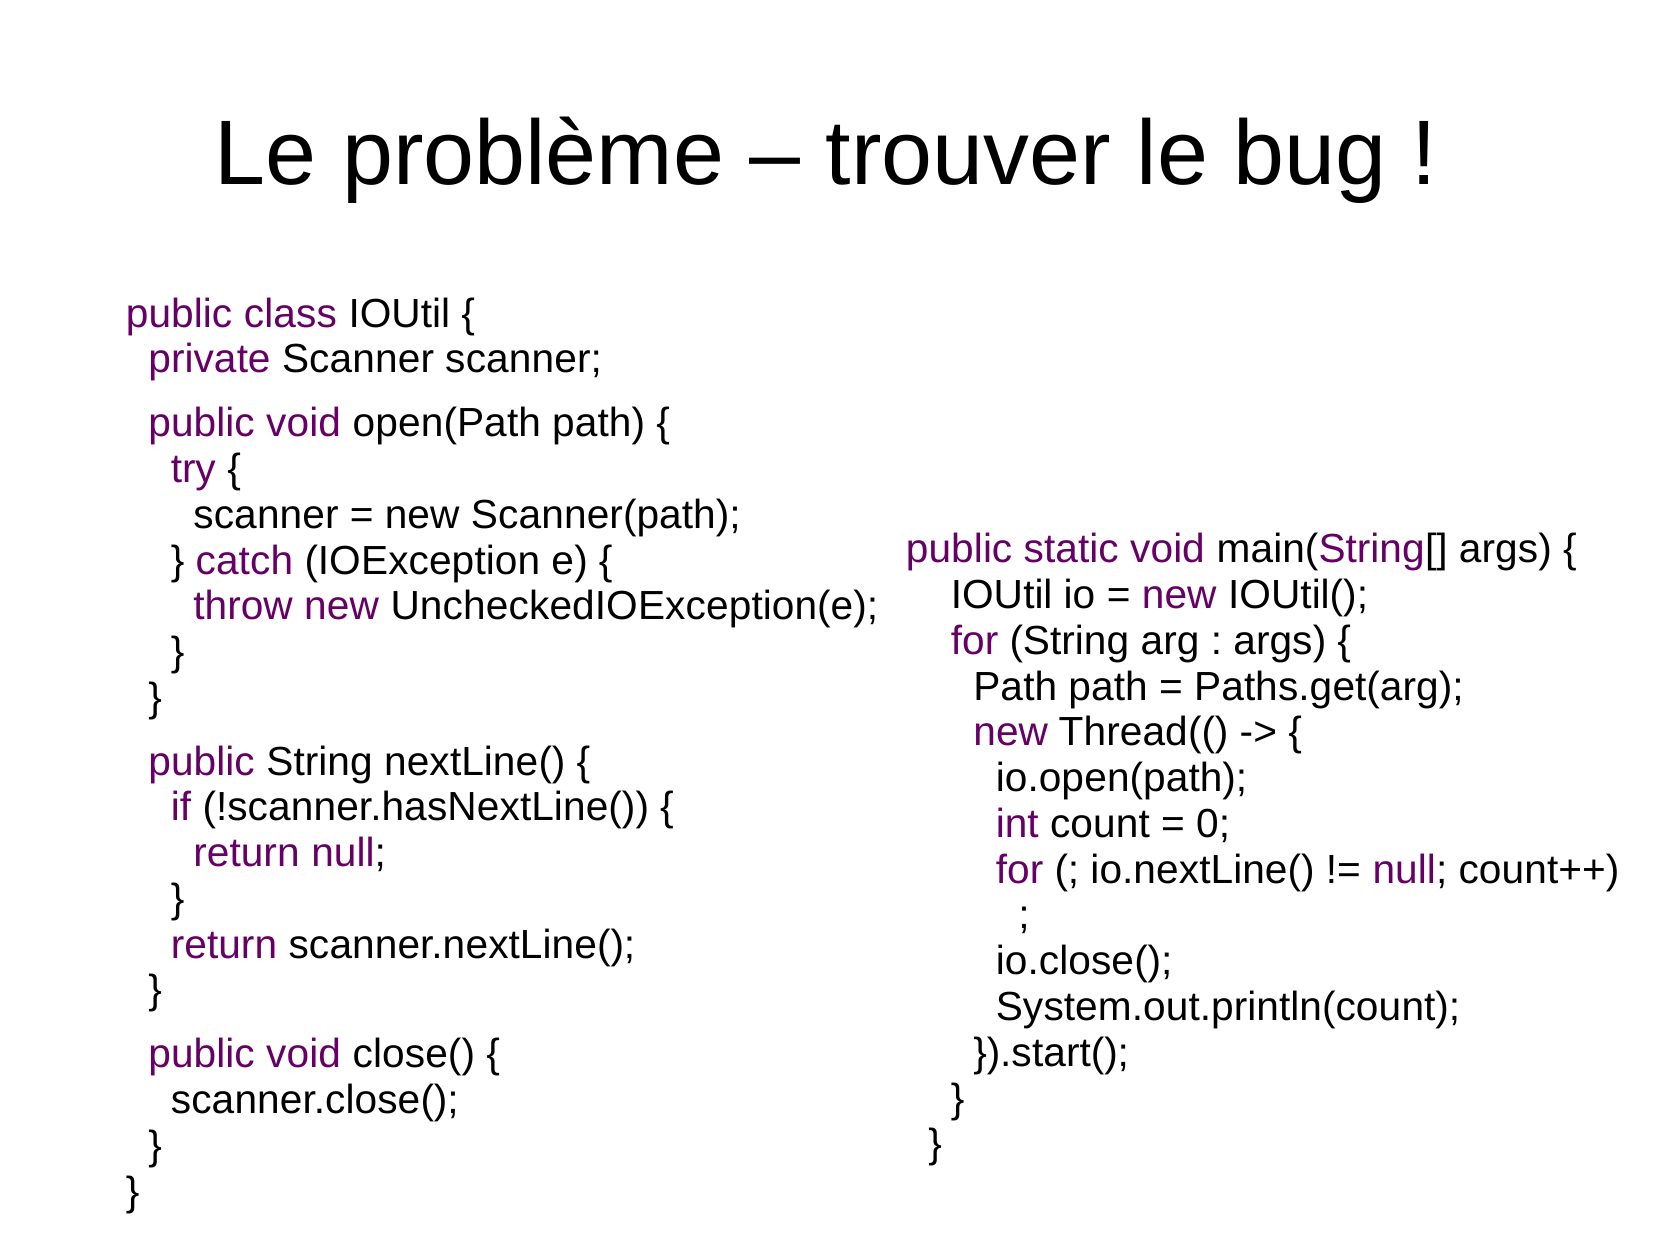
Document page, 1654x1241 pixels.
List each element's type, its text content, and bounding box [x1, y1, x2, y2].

title Le problème – trouver le bug ! [82, 49, 1571, 257]
list public class IOUtil { private Scanner scanner; public void open(Path path) { try { scanner = new Scanner(path); } catch (IOException e) { throw new UncheckedIOException(e); } } public String nextLine() { if (!scanner.hasNextLine()) { return null; } return scanner.nextLine(); } public void close() { scanner.close(); } } [82, 290, 1571, 1216]
text_box public static void main(String[] args) { IOUtil io = new IOUtil(); for (String arg : args) { Path path = Paths.get(arg); new Thread(() -> { io.open(path); int count = 0; for (; io.nextLine() != null; count++) ; io.close(); System.out.println(count); }).start(); } } [834, 525, 1654, 1201]
